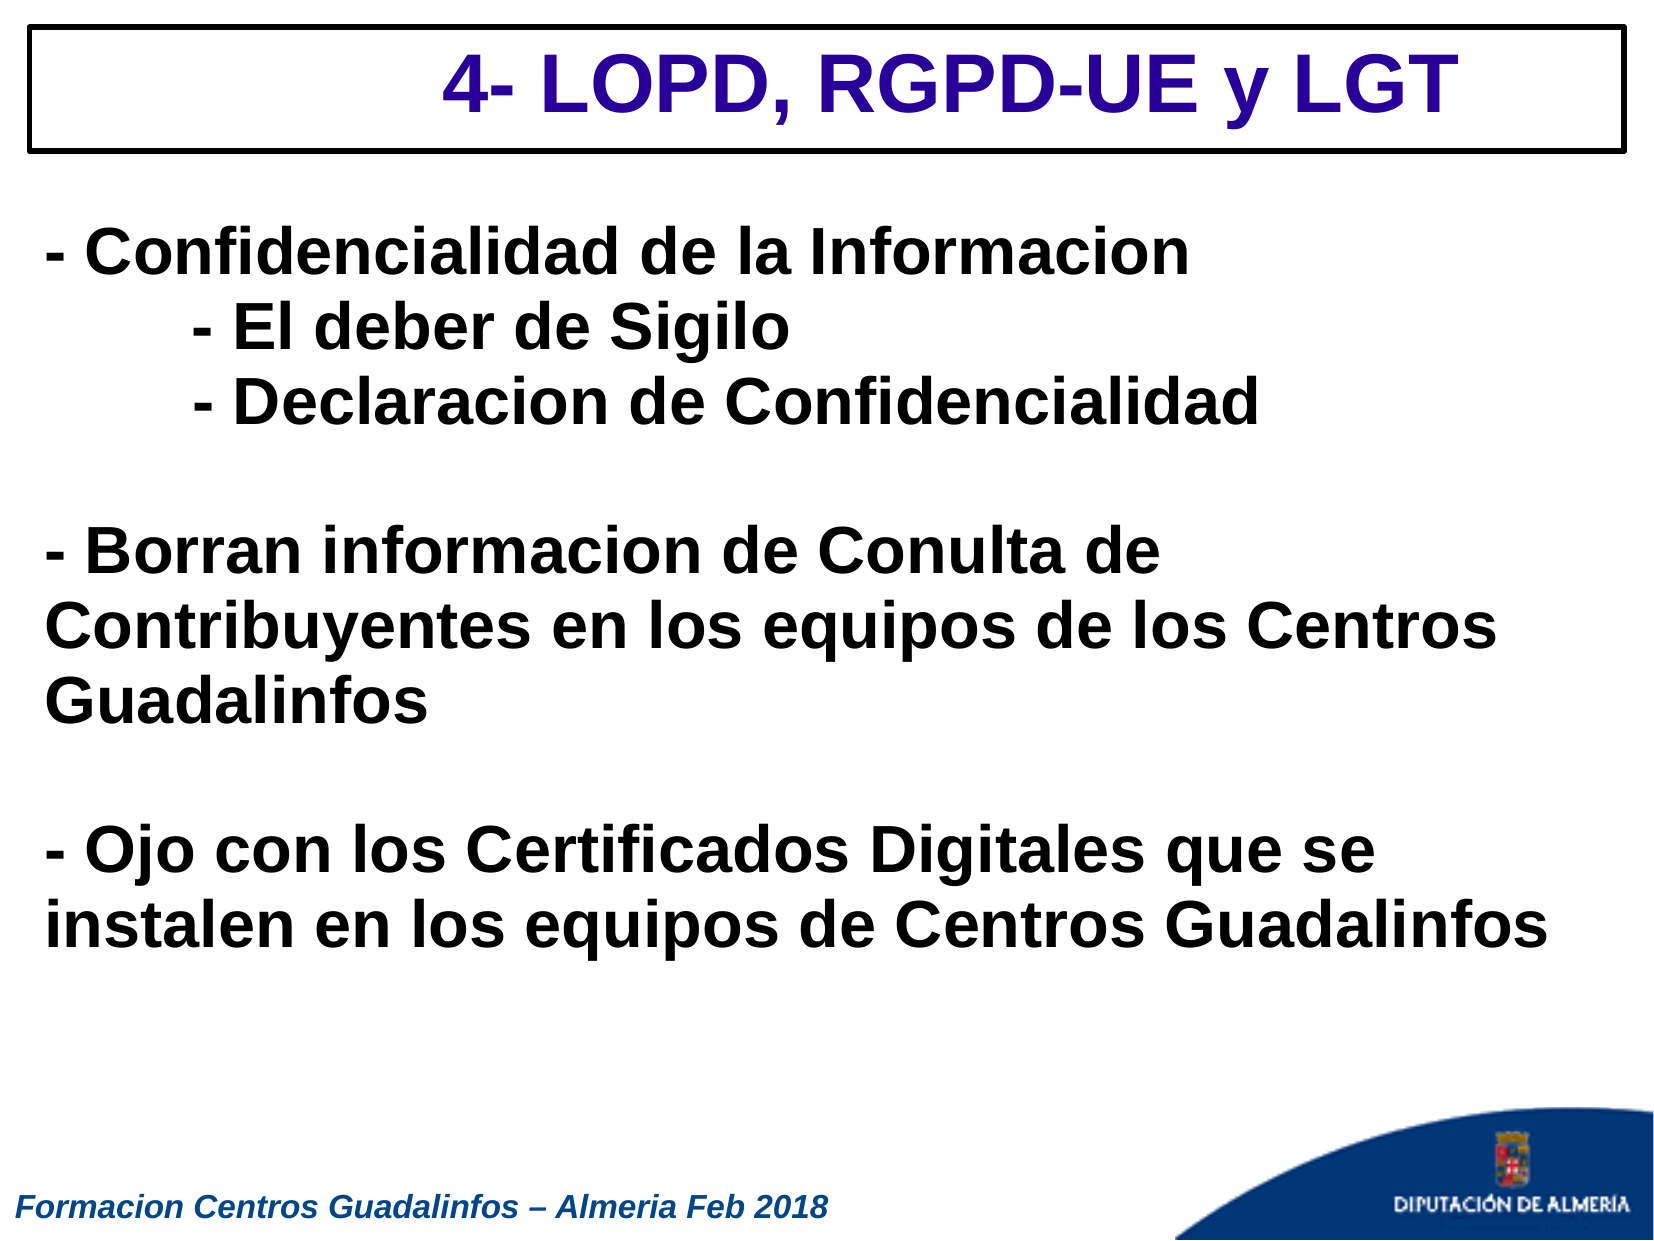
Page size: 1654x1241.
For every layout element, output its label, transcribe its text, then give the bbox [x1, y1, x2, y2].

text_box Formacion Centros Guadalinfos – Almeria Feb 2018 [0, 1181, 845, 1234]
text_box - Confidencialidad de la Informacion - El deber de Sigilo - Declaracion de Confidencialidad - Borran informacion de Conulta de Contribuyentes en los equipos de los Centros Guadalinfos - Ojo con los Certificados Digitales que se instalen en los equipos de Centros Guadalinfos [29, 206, 1595, 1027]
picture [1175, 1107, 1654, 1241]
text_box 4- LOPD, RGPD-UE y LGT [29, 27, 1625, 152]
